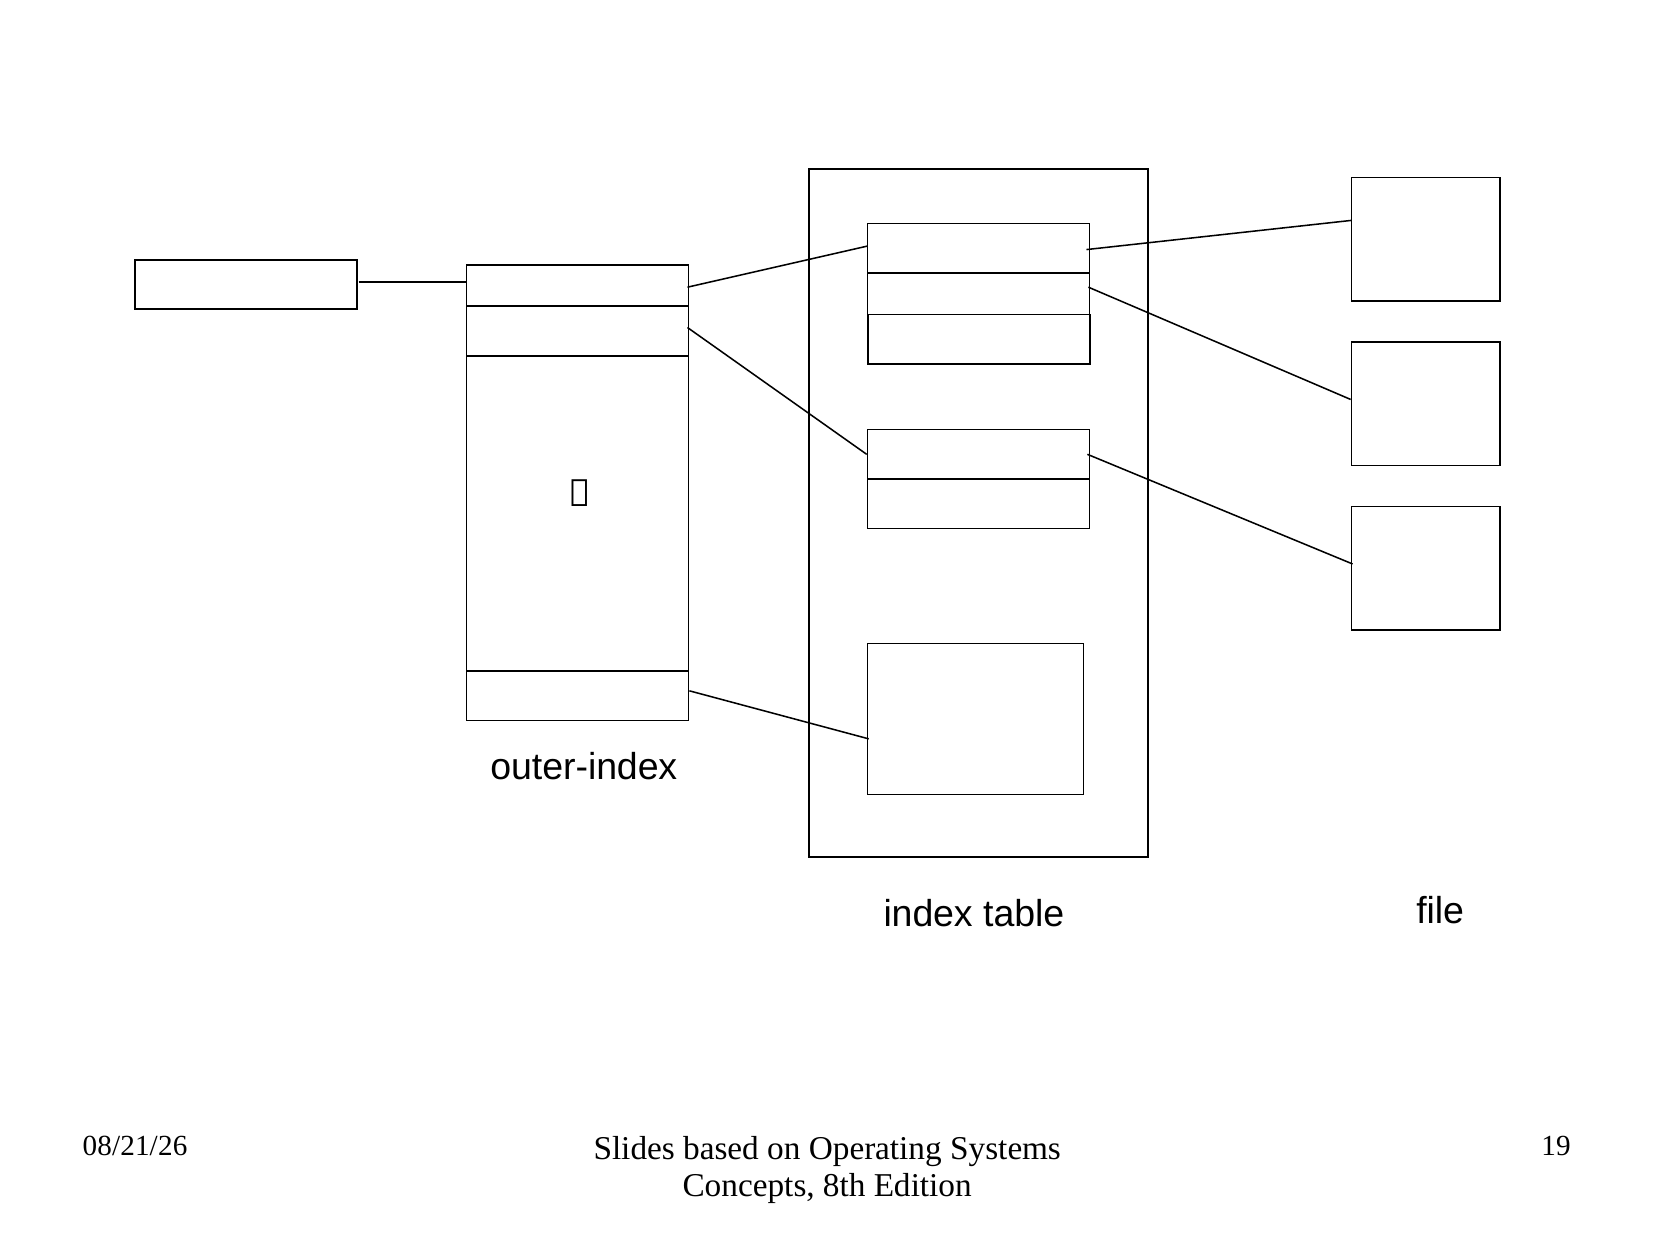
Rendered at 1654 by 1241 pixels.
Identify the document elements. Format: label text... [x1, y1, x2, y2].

text_box [466, 264, 689, 721]
text_box outer-index [468, 731, 699, 799]
text_box index table [862, 878, 1086, 946]
text_box  [546, 458, 613, 525]
text_box [1351, 342, 1501, 466]
text_box [135, 259, 358, 310]
text_box [1351, 177, 1501, 301]
text_box [867, 429, 1090, 529]
text_box [867, 223, 1090, 365]
text_box [867, 643, 1084, 795]
text_box [1351, 506, 1501, 631]
text_box file [1394, 874, 1486, 942]
